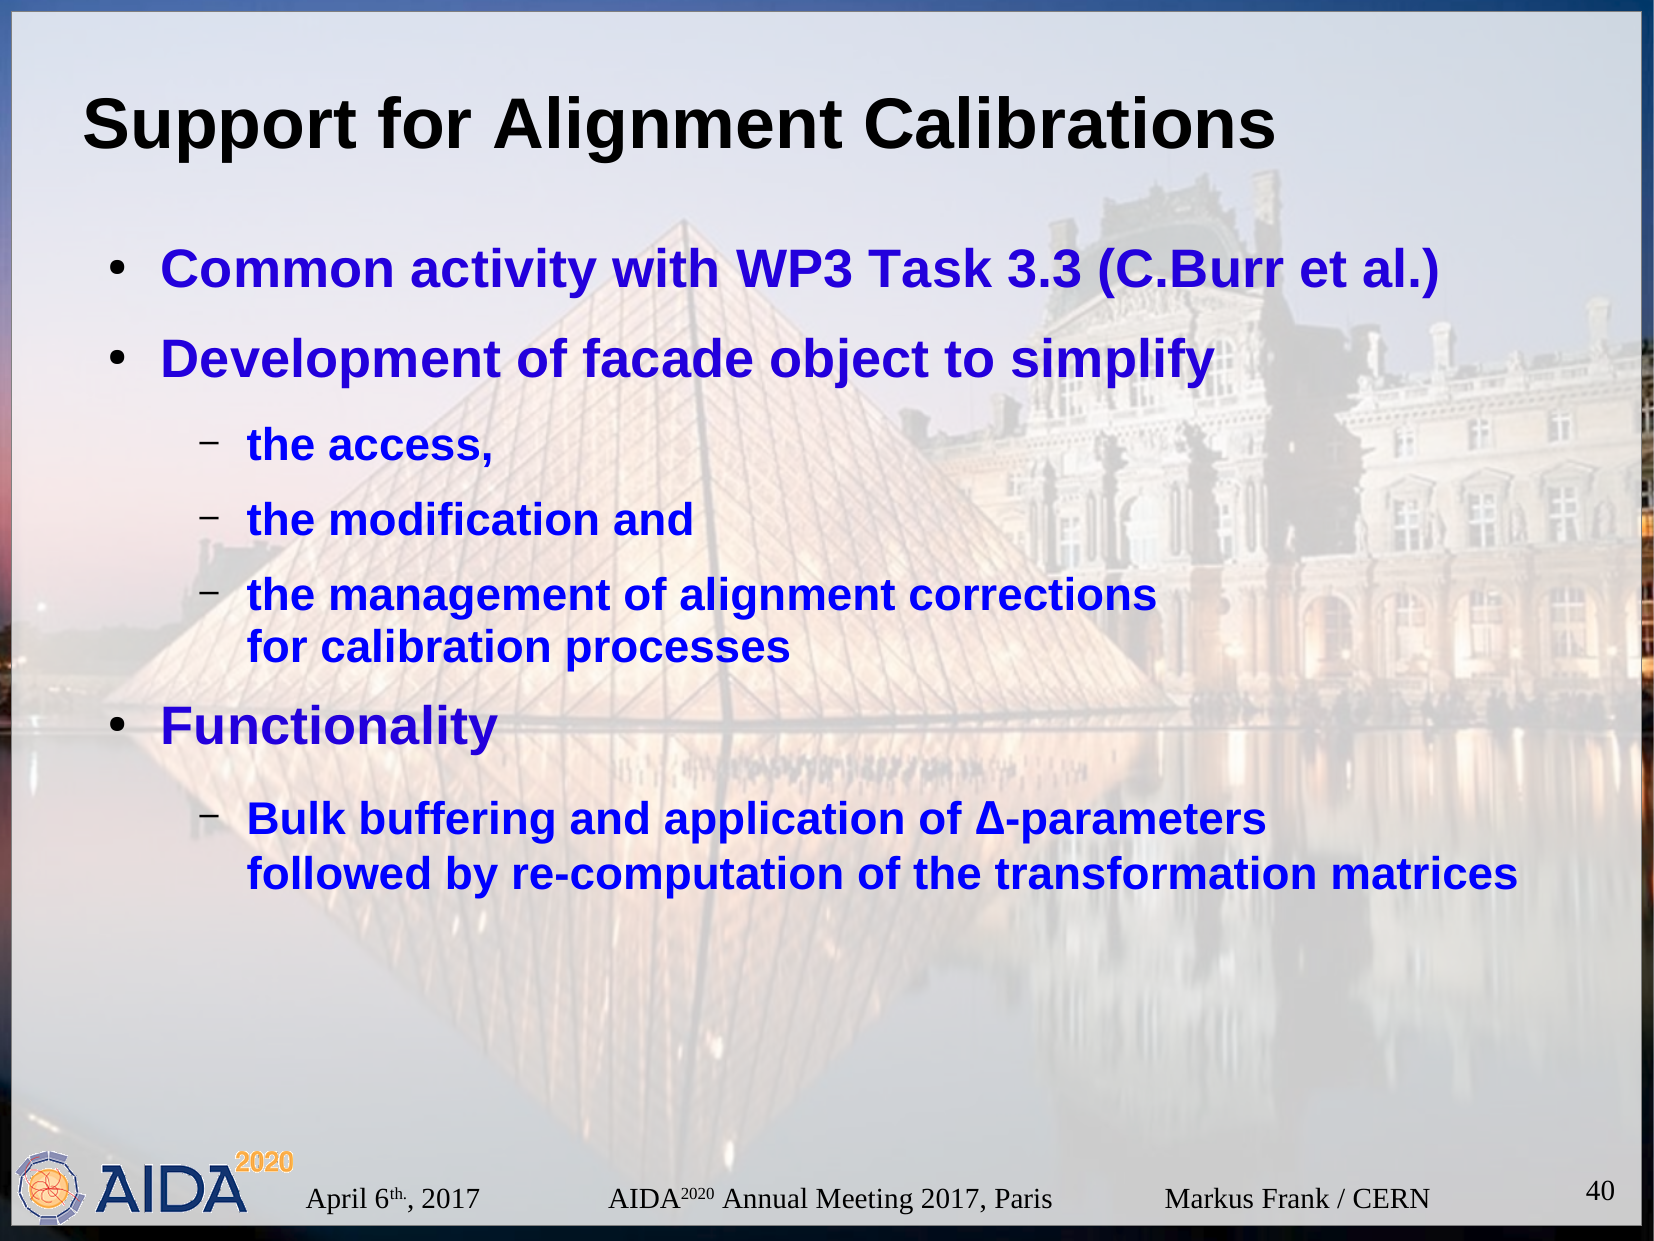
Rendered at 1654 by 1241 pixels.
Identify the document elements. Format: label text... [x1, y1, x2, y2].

list Common activity with WP3 Task 3.3 (C.Burr et al.) Development of facade object to simplify the access, the modification and the management of alignment corrections for calibration processes Functionality Bulk buffering and application of Δ-parameters followed by re-computation of the transformation matrices [90, 238, 1546, 1156]
picture [0, 0, 1654, 1241]
title Support for Alignment Calibrations [82, 19, 1536, 227]
